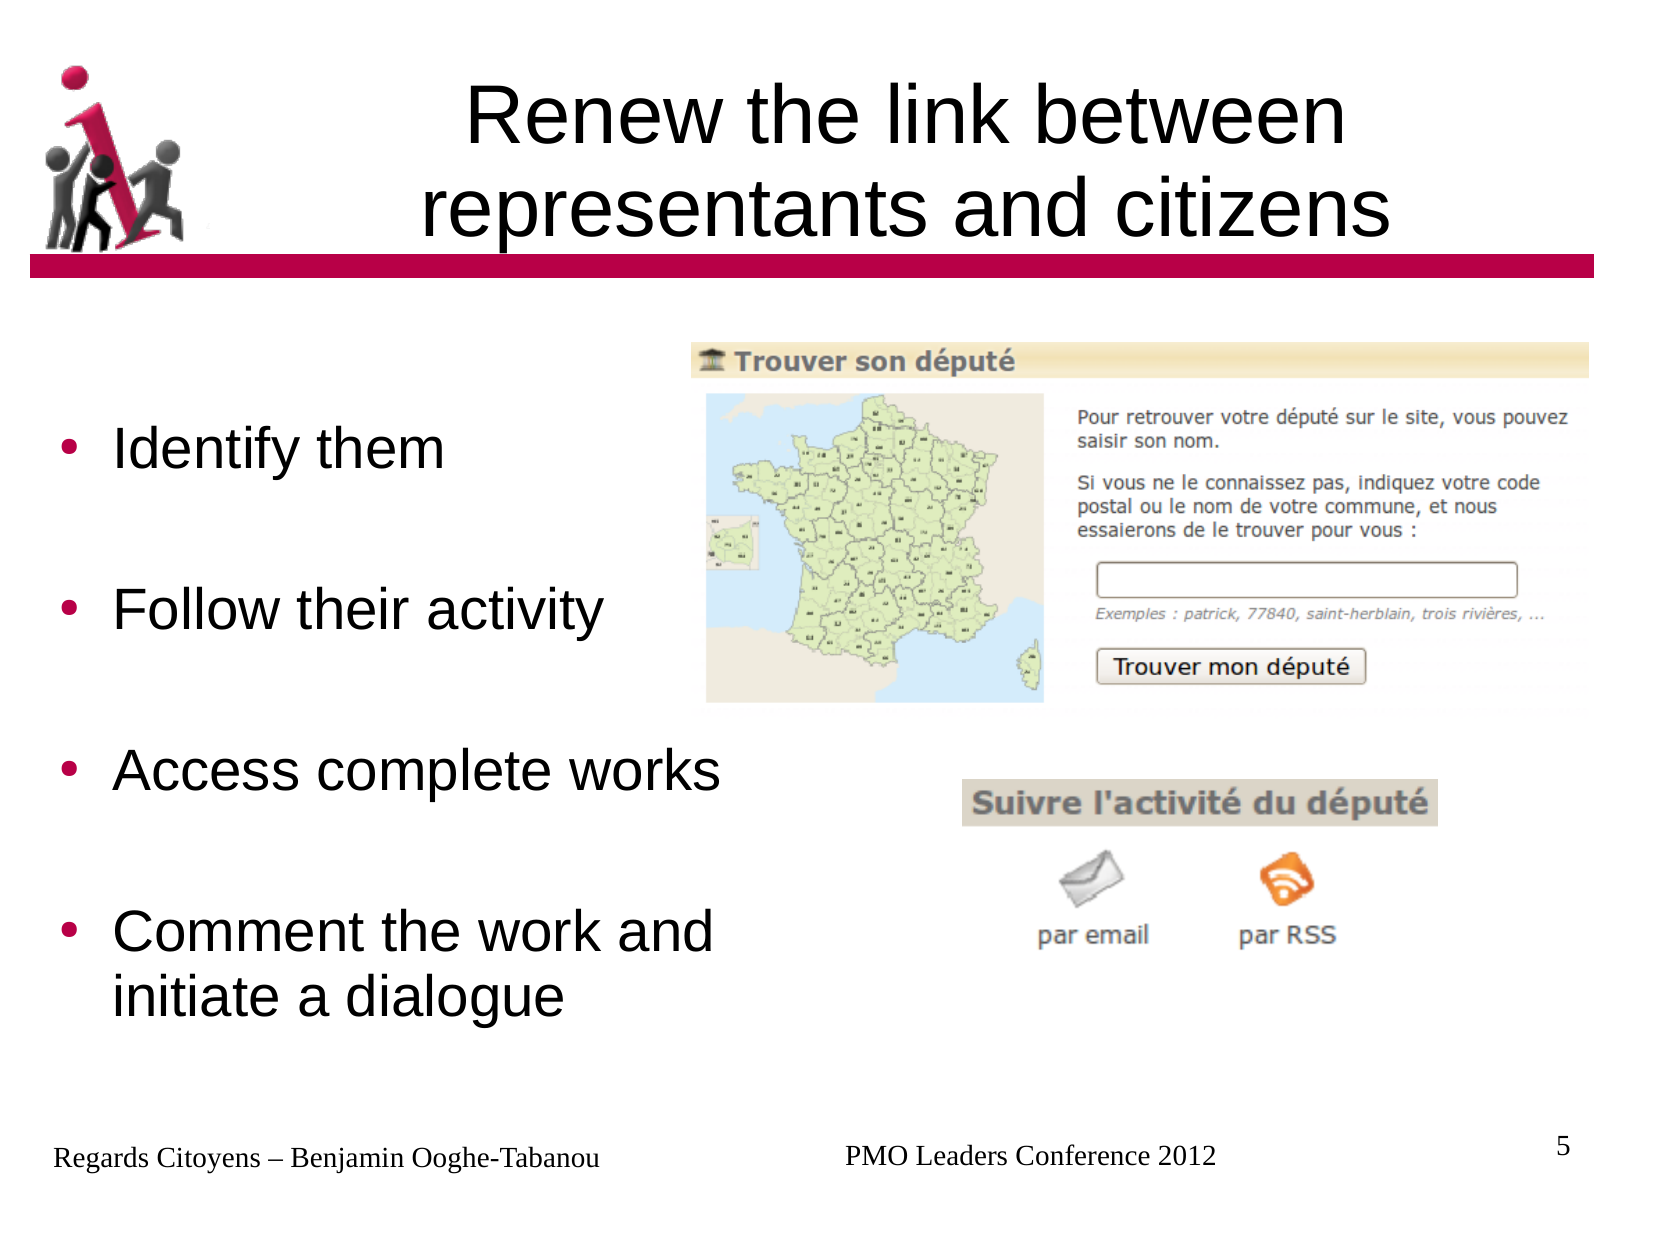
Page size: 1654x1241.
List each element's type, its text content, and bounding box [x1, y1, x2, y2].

picture [29, 60, 210, 254]
picture [962, 779, 1438, 977]
title Renew the link between representants and citizens [212, 64, 1601, 258]
list Identify them Follow their activity Access complete works Comment the work and initiate a dialogue [41, 415, 898, 1235]
picture [691, 342, 1589, 721]
